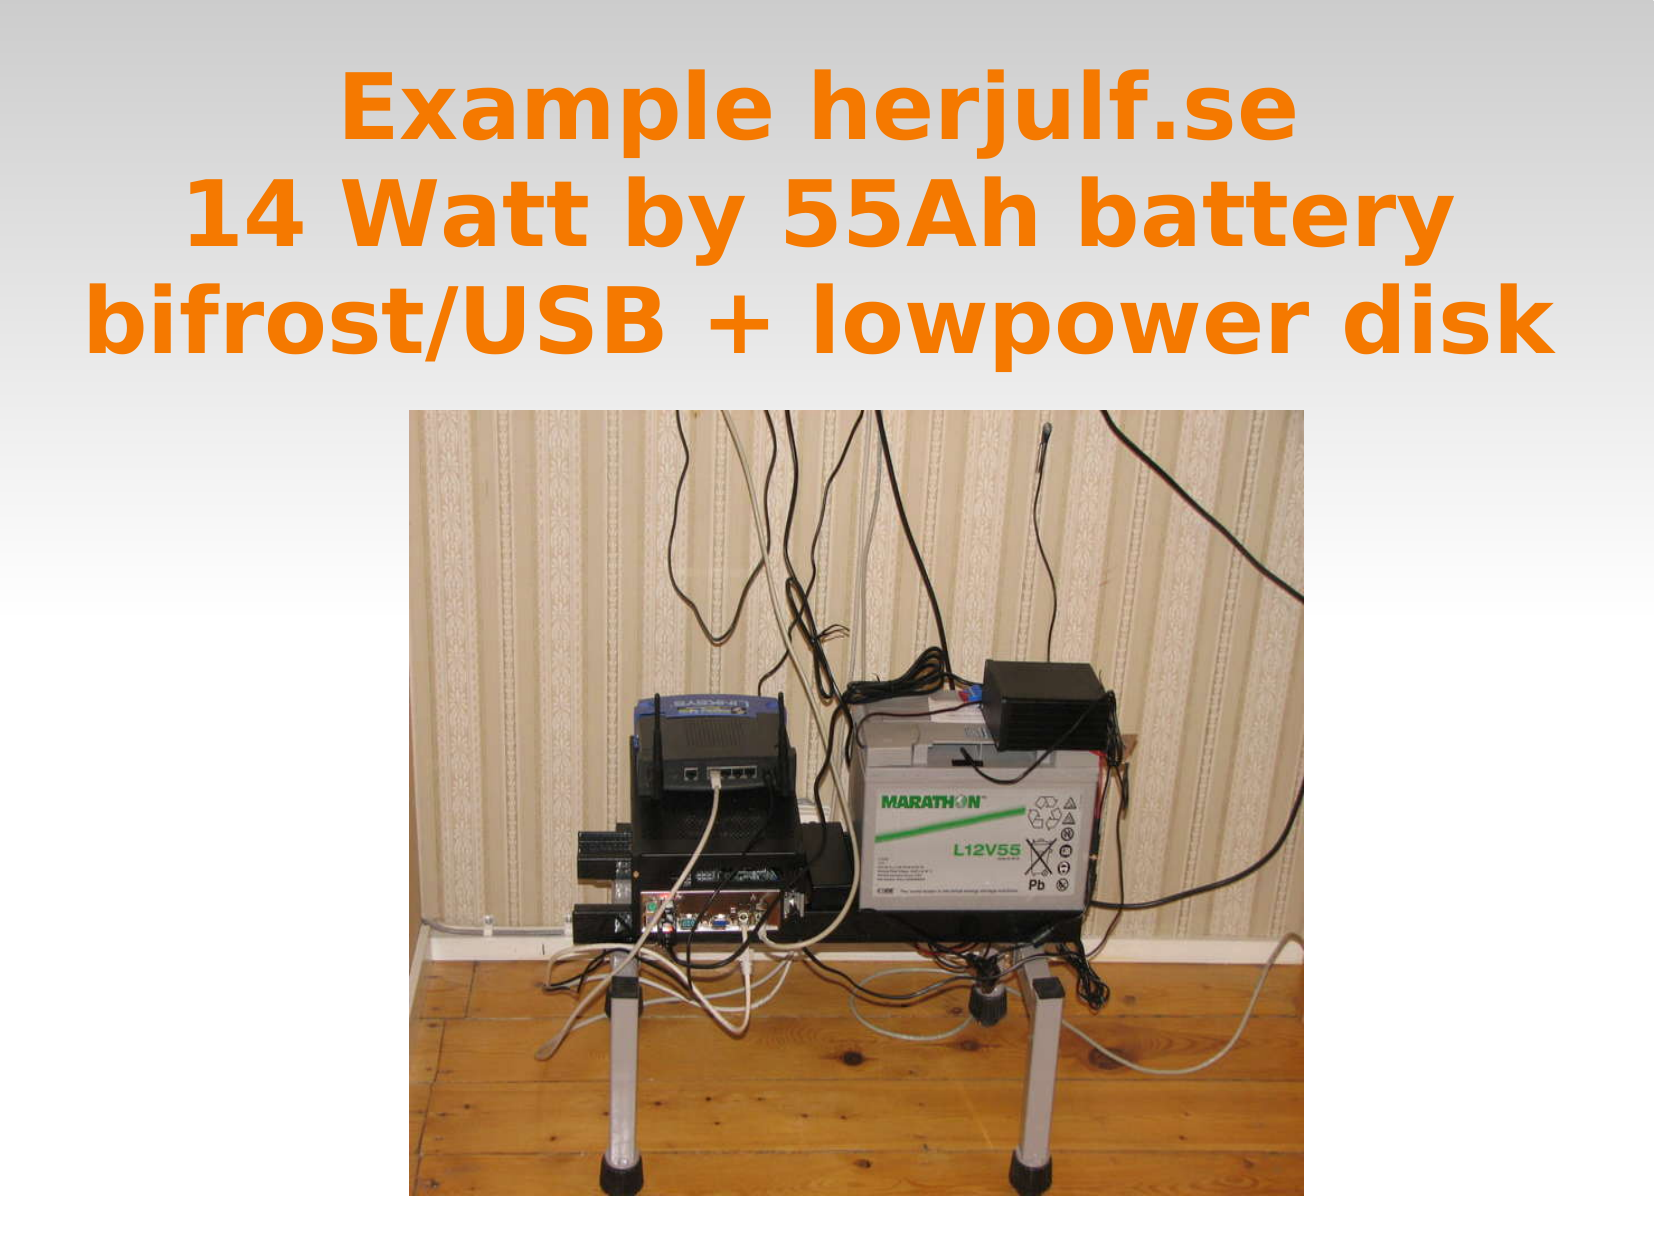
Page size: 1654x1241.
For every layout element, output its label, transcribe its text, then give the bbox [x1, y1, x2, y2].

title Example herjulf.se 14 Watt by 55Ah battery bifrost/USB + lowpower disk [75, 53, 1564, 376]
picture [409, 410, 1304, 1196]
